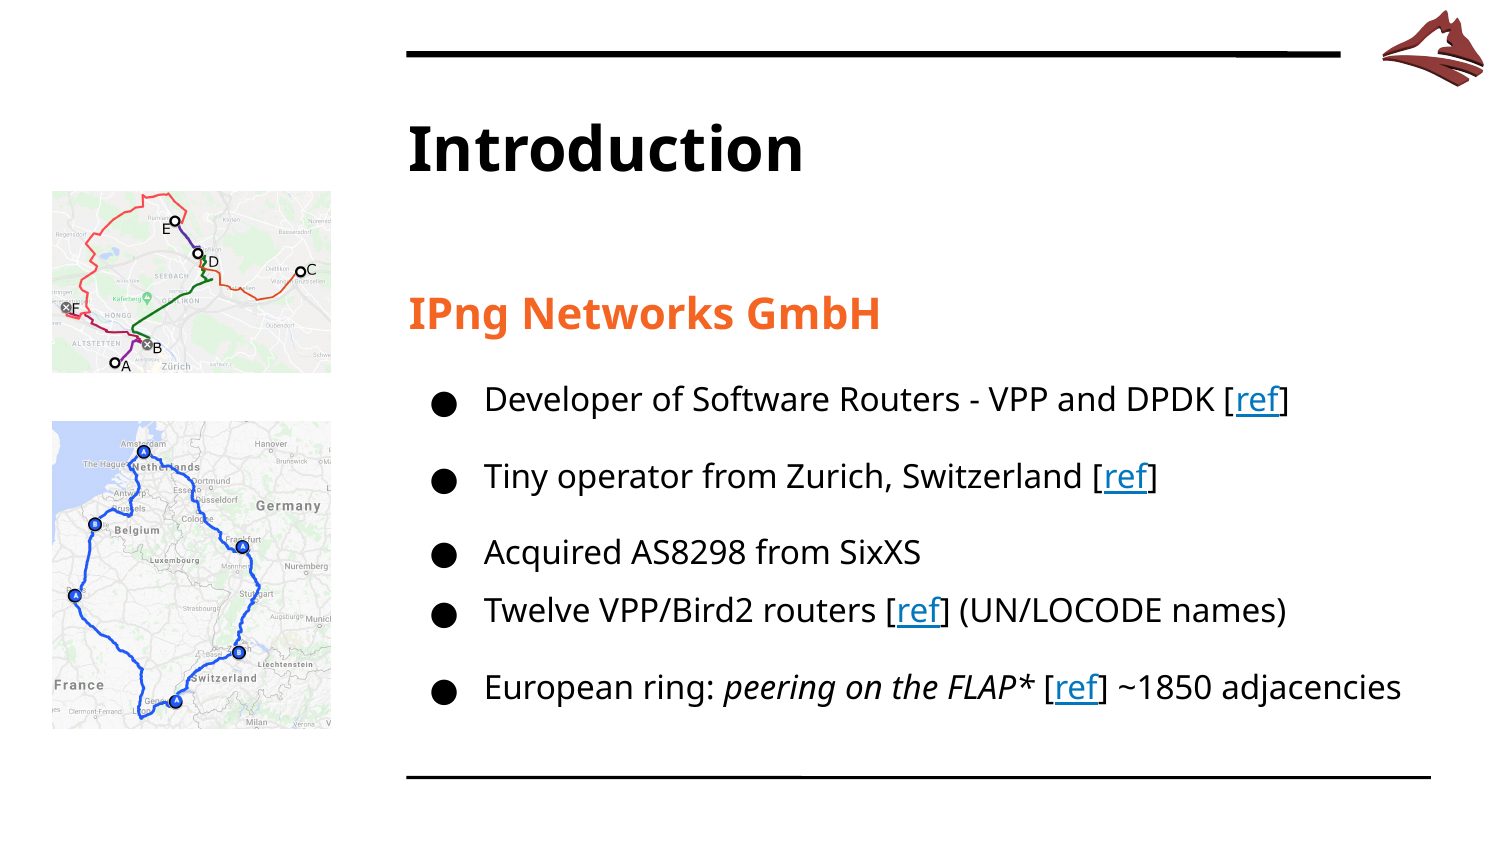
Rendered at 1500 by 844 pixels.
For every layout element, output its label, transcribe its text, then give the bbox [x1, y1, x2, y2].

picture [52, 191, 331, 373]
picture [52, 421, 331, 729]
text_box Twelve VPP/Bird2 routers [ref] (UN/LOCODE names) European ring: peering on the FLAP* [ref] ~1850 adjacencies [393, 567, 1430, 787]
picture [1382, 10, 1484, 87]
title Introduction [393, 94, 1431, 199]
list IPng Networks GmbH Developer of Software Routers - VPP and DPDK [ref] Tiny operator from Zurich, Switzerland [ref] Acquired AS8298 from SixXS [393, 262, 1431, 570]
